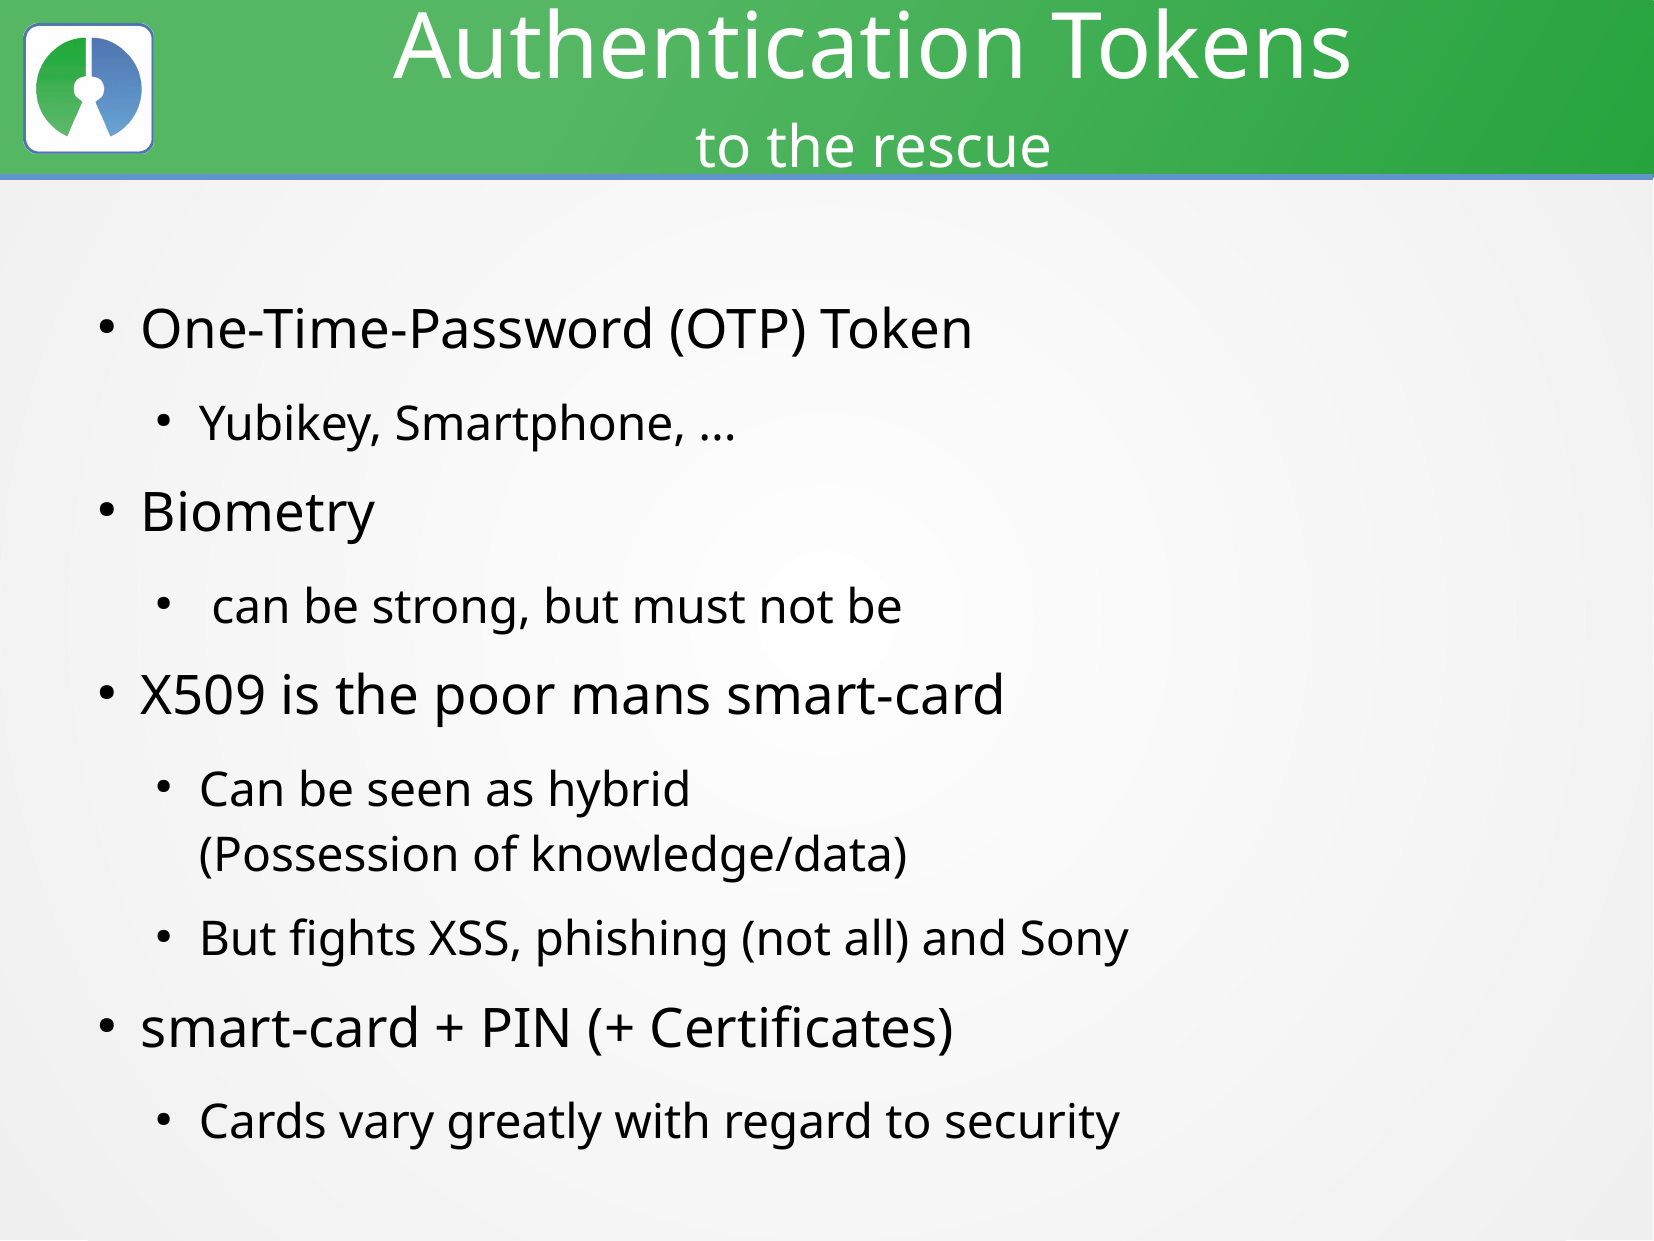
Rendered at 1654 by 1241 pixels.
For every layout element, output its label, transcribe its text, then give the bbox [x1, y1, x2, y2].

title Authentication Tokens to the rescue [177, 0, 1571, 171]
list One-Time-Password (OTP) Token Yubikey, Smartphone, ... Biometry can be strong, but must not be X509 is the poor mans smart-card Can be seen as hybrid (Possession of knowledge/data) But fights XSS, phishing (not all) and Sony smart-card + PIN (+ Certificates) Cards vary greatly with regard to security [82, 290, 1571, 1158]
picture [23, 23, 154, 154]
